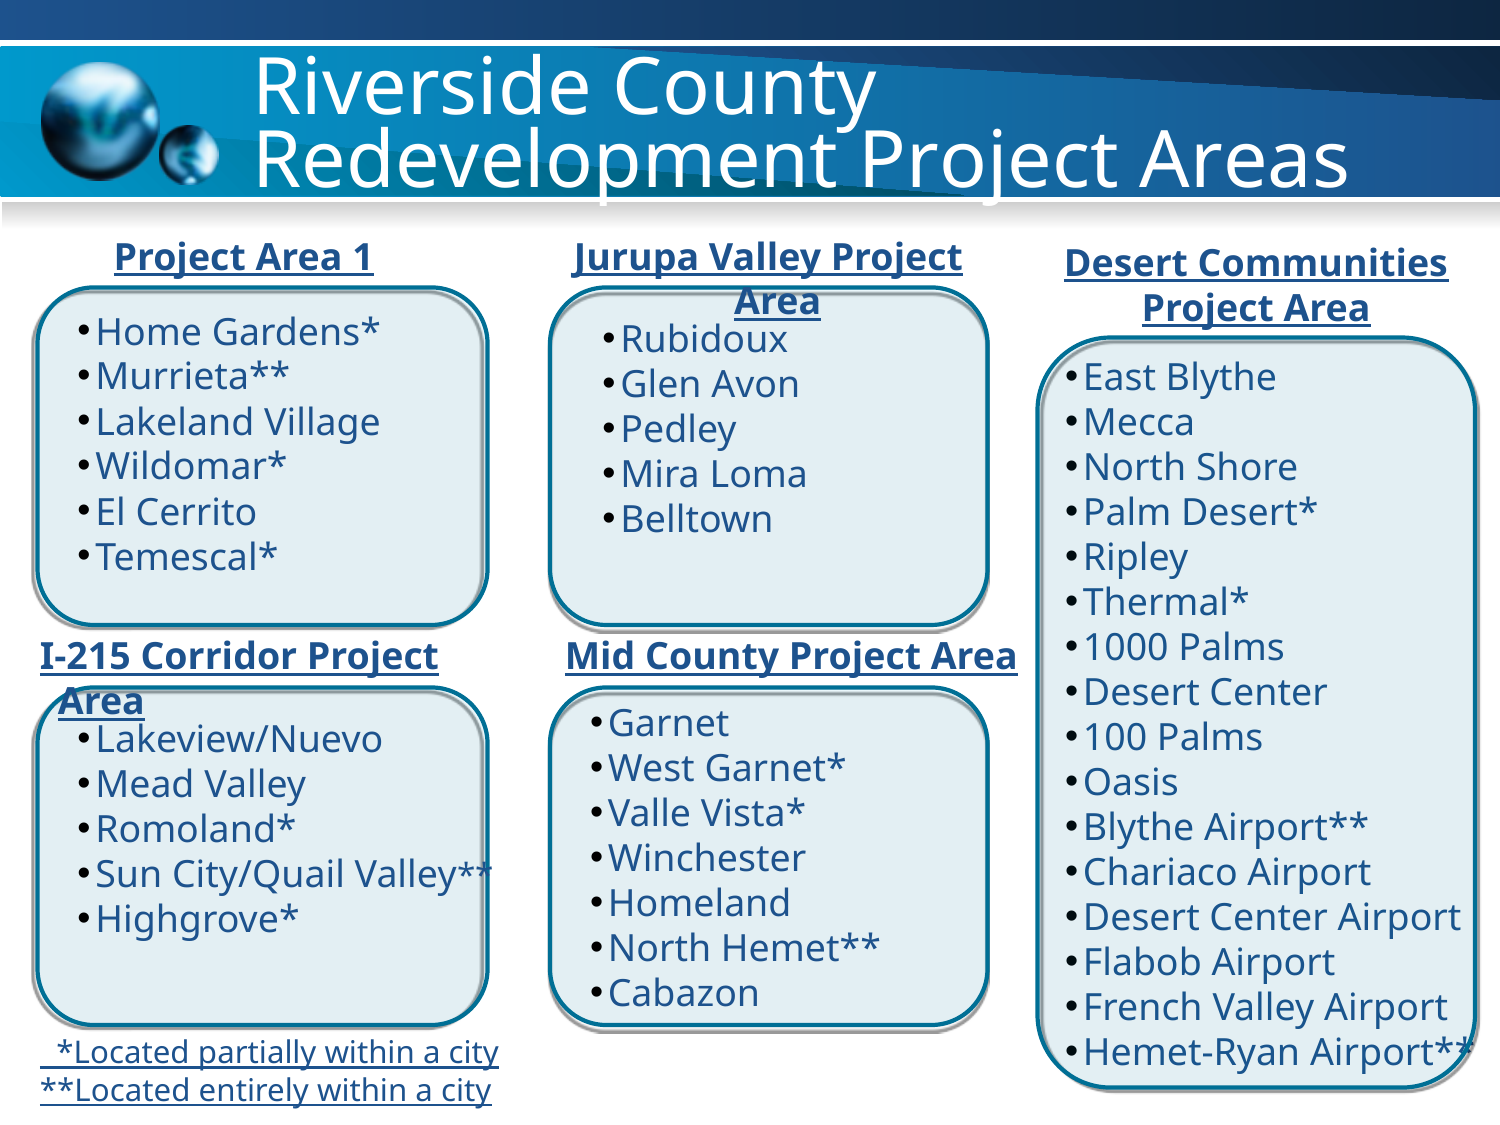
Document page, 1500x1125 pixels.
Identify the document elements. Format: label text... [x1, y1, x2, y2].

text_box East Blythe Mecca North Shore Palm Desert* Ripley Thermal* 1000 Palms Desert Center 100 Palms Oasis Blythe Airport** Chariaco Airport Desert Center Airport Flabob Airport French Valley Airport Hemet-Ryan Airport** [1437, 345, 1500, 1080]
text_box Jurupa Valley Project Area [525, 224, 1013, 332]
text_box Garnet West Garnet* Valle Vista* Winchester Homeland North Hemet** Cabazon [575, 692, 1025, 1022]
text_box [584, 687, 954, 692]
text_box [37, 731, 488, 1025]
title Riverside County Redevelopment Project Areas [237, 50, 1500, 193]
text_box [549, 696, 575, 1016]
text_box Mid County Project Area [549, 624, 1038, 686]
text_box [1037, 338, 1476, 1088]
text_box Rubidoux Glen Avon Pedley Mira Loma Belltown [587, 308, 1088, 548]
text_box [549, 332, 988, 624]
text_box Project Area 1 [24, 224, 463, 332]
text_box Lakeview/Nuevo Mead Valley Romoland* Sun City/Quail Valley** Highgrove* [62, 707, 563, 948]
text_box *Located partially within a city **Located entirely within a city [25, 1025, 600, 1115]
text_box Desert Communities Project Area [1037, 231, 1475, 338]
text_box [37, 332, 486, 624]
text_box [588, 1022, 950, 1026]
text_box I-215 Corridor Project Area [24, 624, 513, 731]
text_box Home Gardens* Murrieta** Lakeland Village Wildomar* El Cerrito Temescal* [62, 300, 513, 585]
